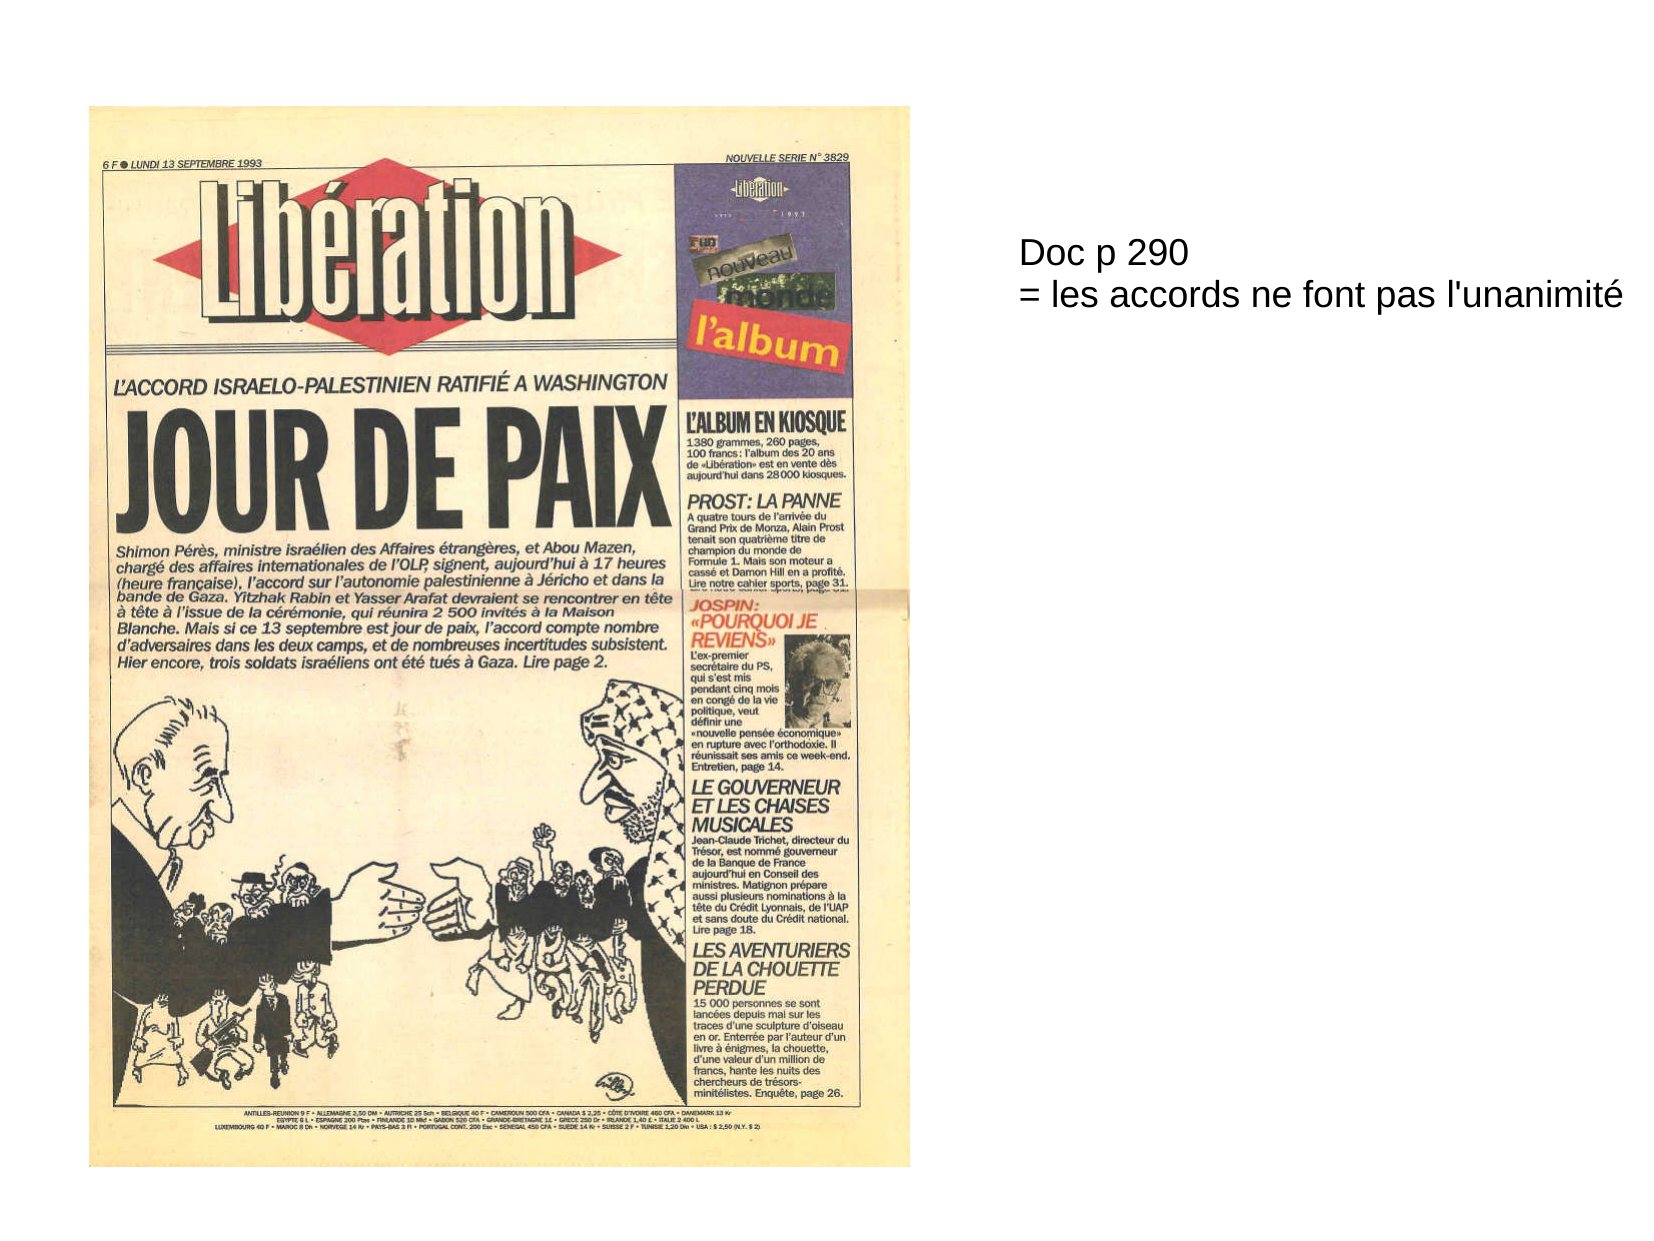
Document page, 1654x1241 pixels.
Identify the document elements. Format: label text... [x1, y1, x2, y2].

text_box Doc p 290 = les accords ne font pas l'unanimité [1003, 224, 1640, 324]
picture [89, 106, 910, 1167]
